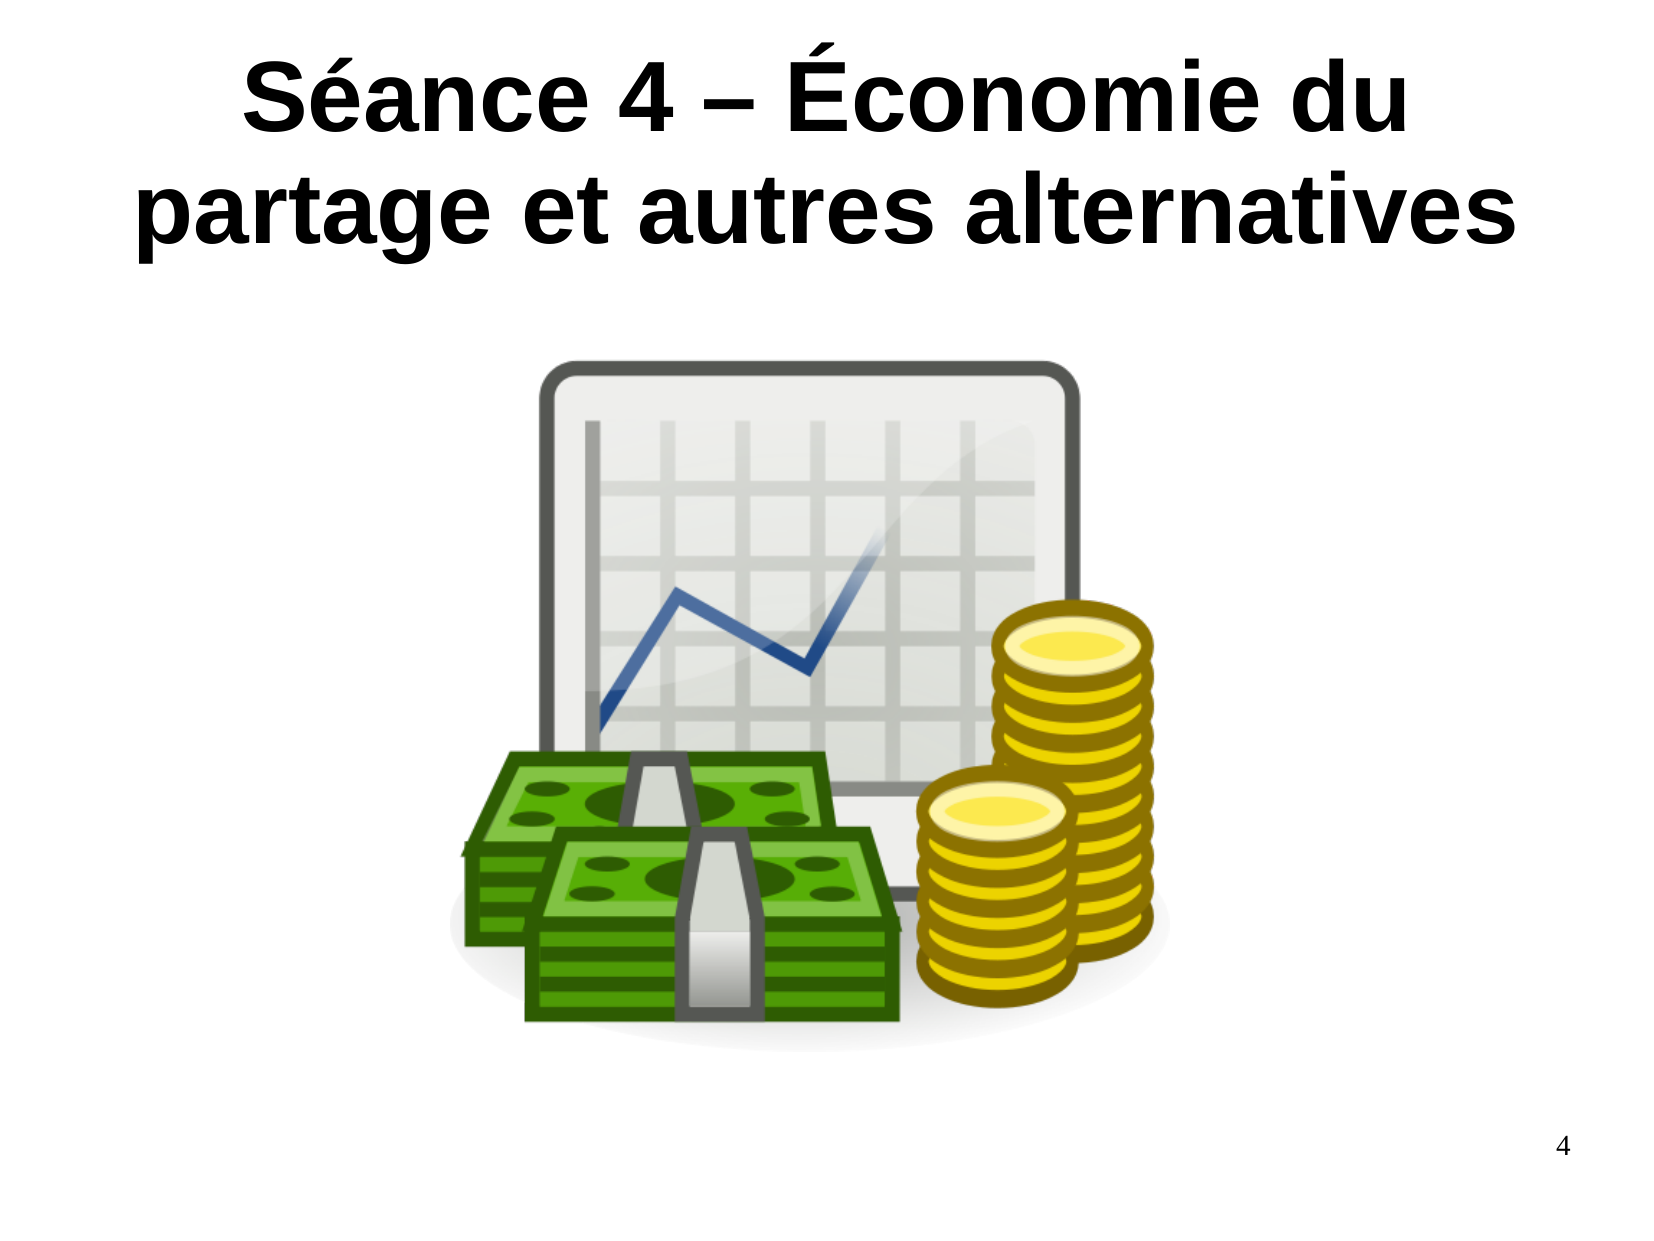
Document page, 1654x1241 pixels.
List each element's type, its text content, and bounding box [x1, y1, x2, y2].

picture [450, 331, 1170, 1052]
title Séance 4 – Économie du partage et autres alternatives [82, 41, 1571, 265]
